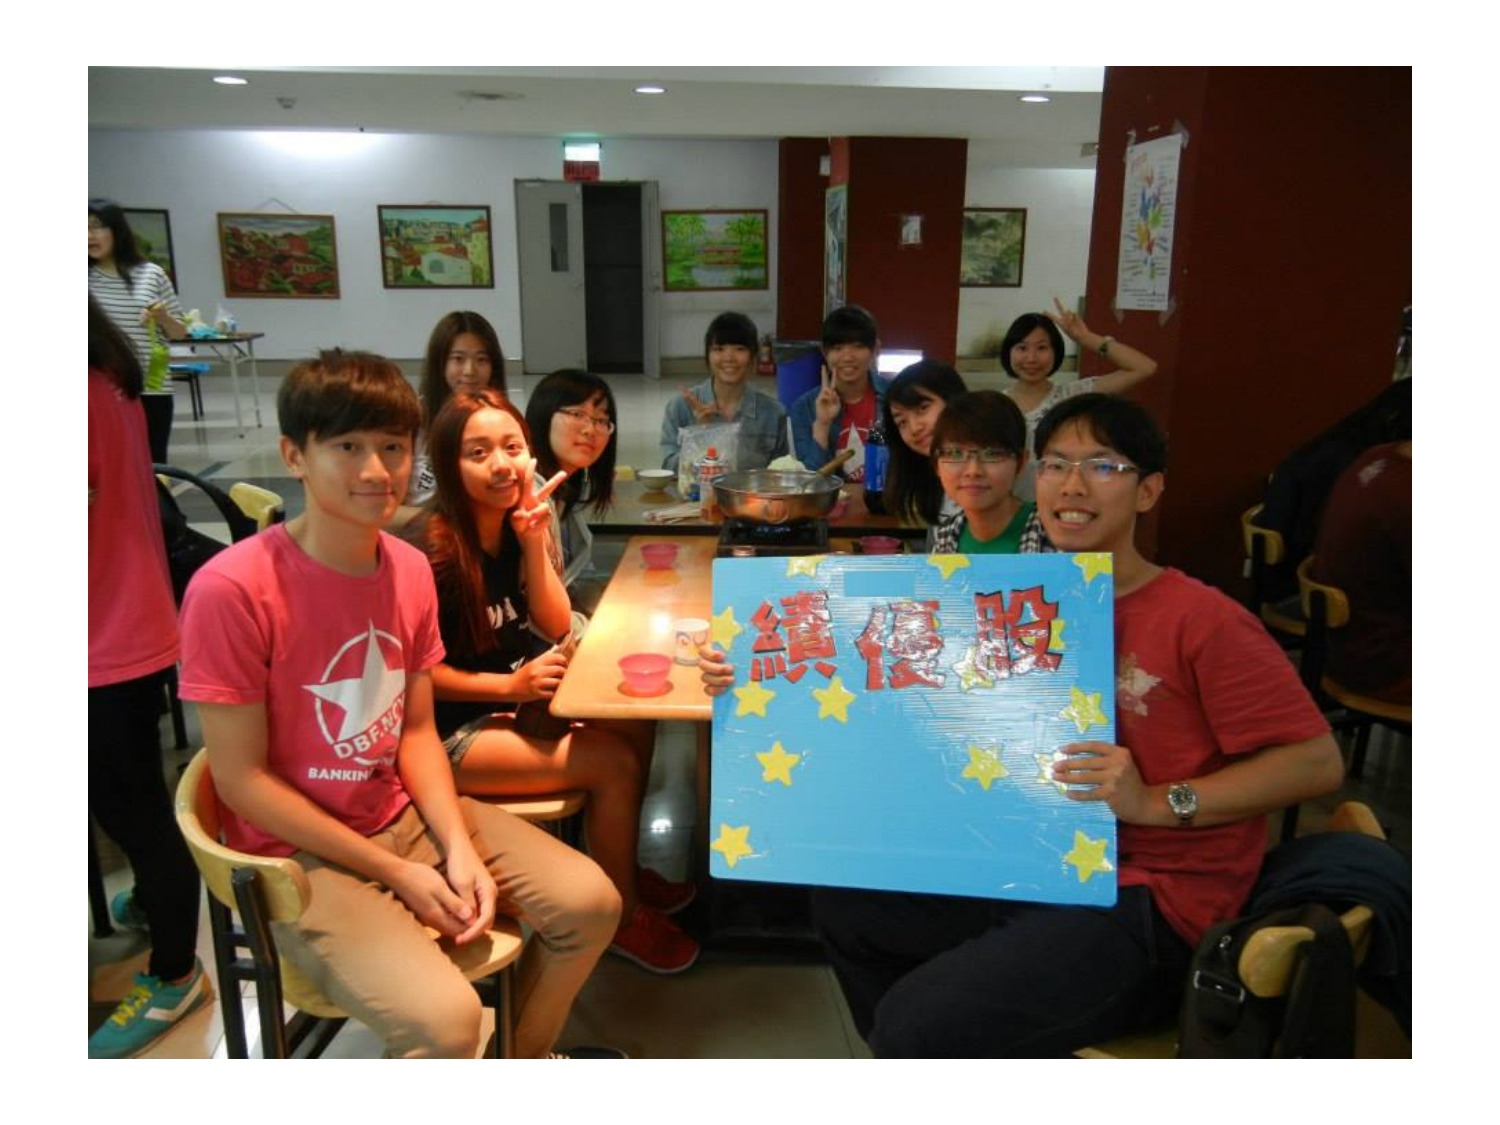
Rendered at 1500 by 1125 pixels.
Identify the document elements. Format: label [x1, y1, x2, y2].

title [75, 45, 1425, 233]
picture [88, 66, 1412, 1059]
